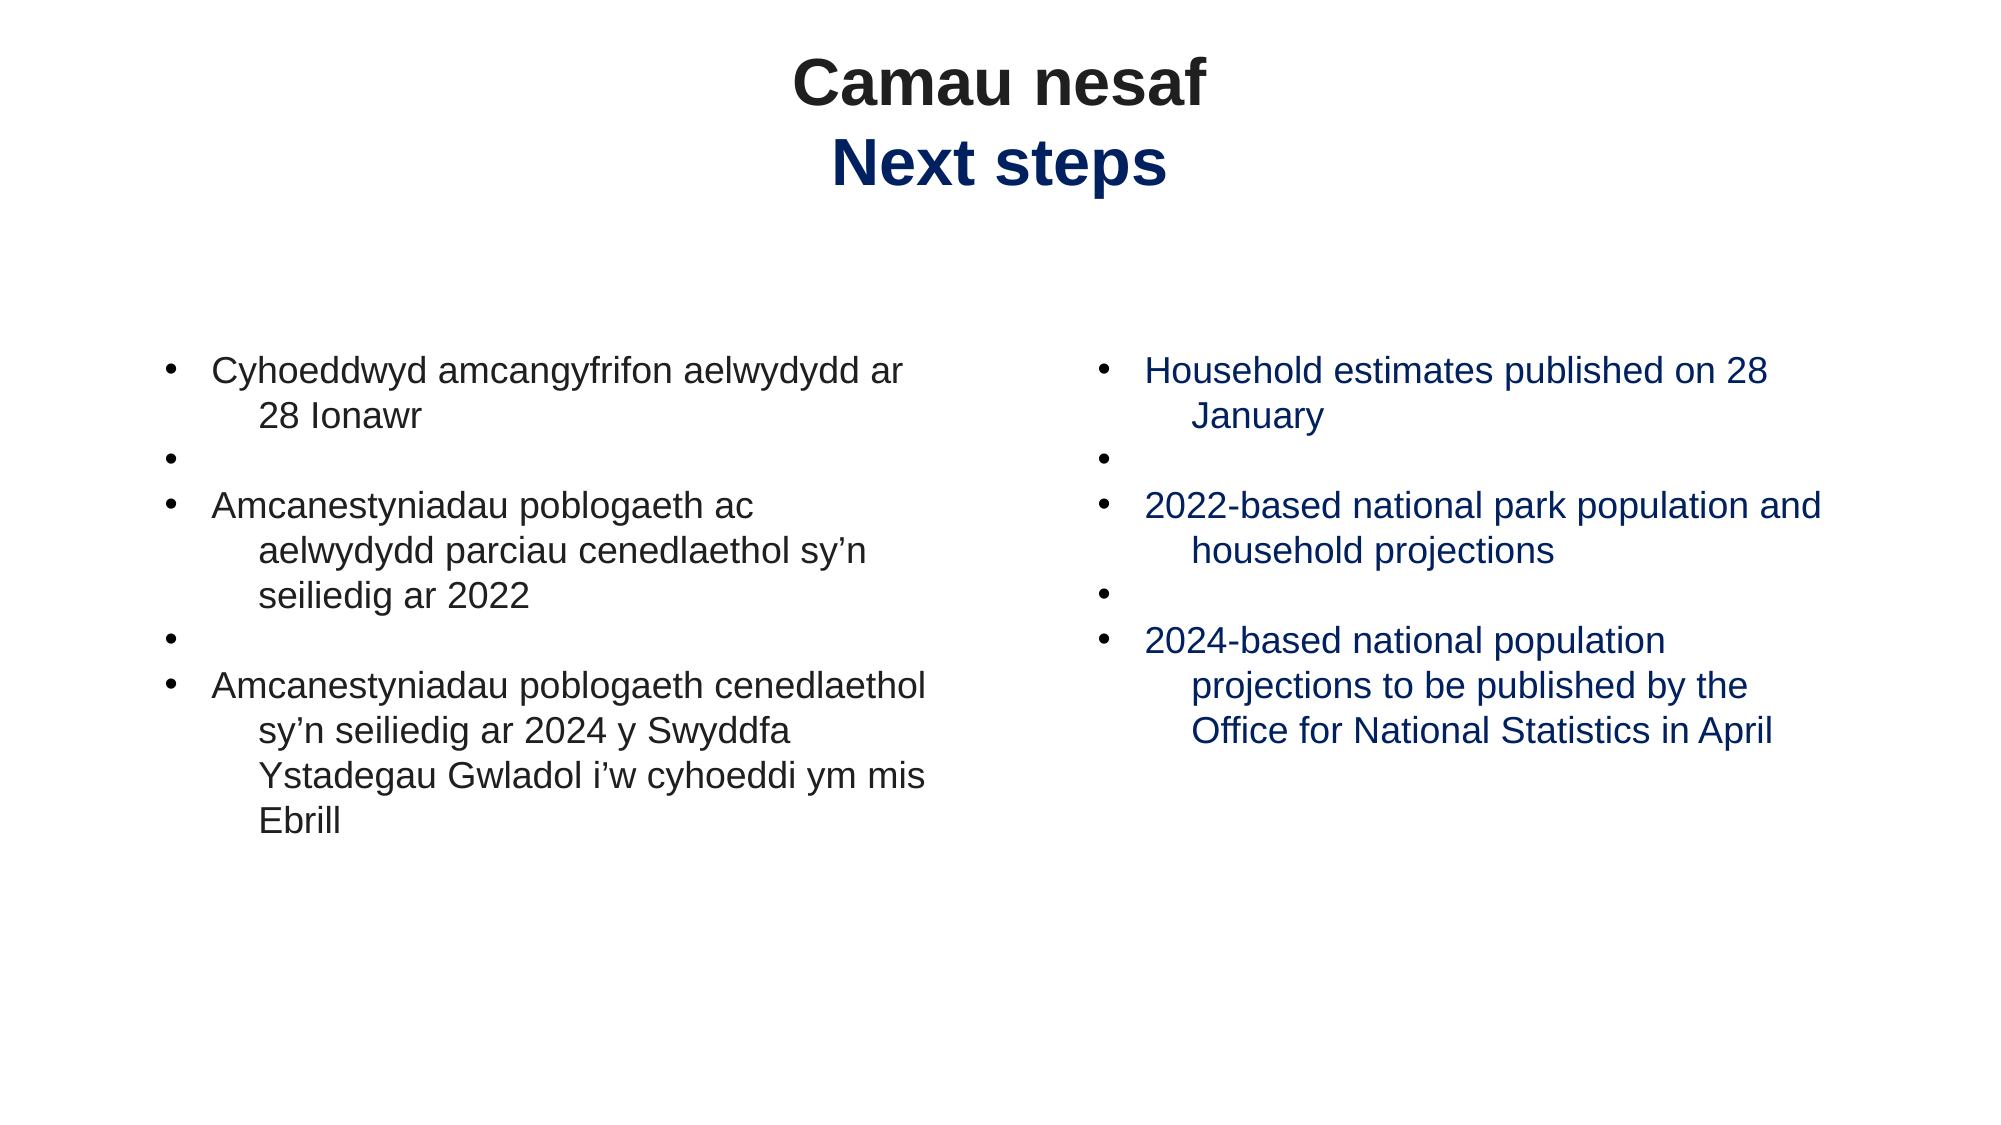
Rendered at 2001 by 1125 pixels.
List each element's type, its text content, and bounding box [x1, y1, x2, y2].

text_box Household estimates published on 28 January 2022-based national park population and household projections 2024-based national population projections to be published by the Office for National Statistics in April [1082, 338, 1851, 763]
text_box Cyhoeddwyd amcangyfrifon aelwydydd ar 28 Ionawr Amcanestyniadau poblogaeth ac aelwydydd parciau cenedlaethol sy’n seiliedig ar 2022 Amcanestyniadau poblogaeth cenedlaethol sy’n seiliedig ar 2024 y Swyddfa Ystadegau Gwladol i’w cyhoeddi ym mis Ebrill [149, 338, 946, 854]
text_box Camau nesaf Next steps [19, 30, 1981, 208]
